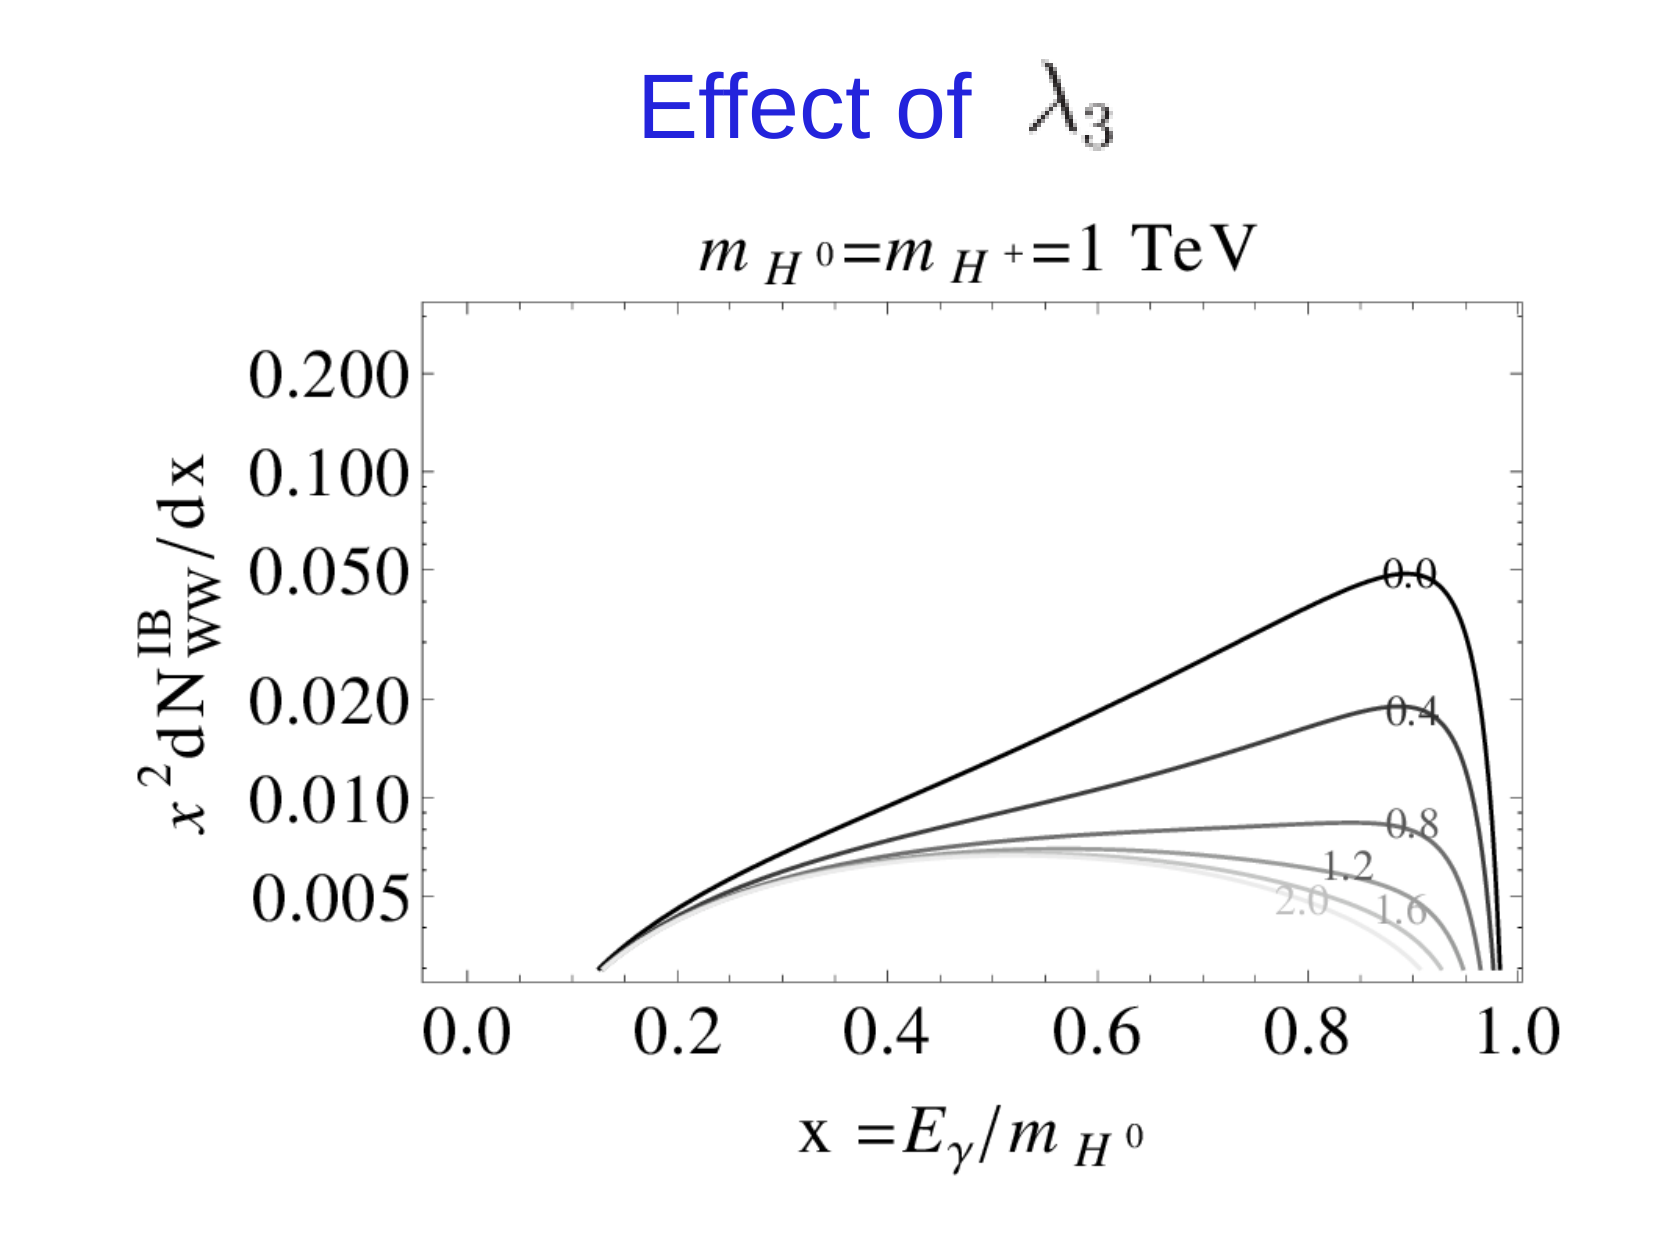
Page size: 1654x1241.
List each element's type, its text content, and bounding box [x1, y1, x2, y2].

picture [130, 208, 1561, 1186]
picture [1013, 59, 1141, 159]
title Effect of [86, 2, 1576, 211]
